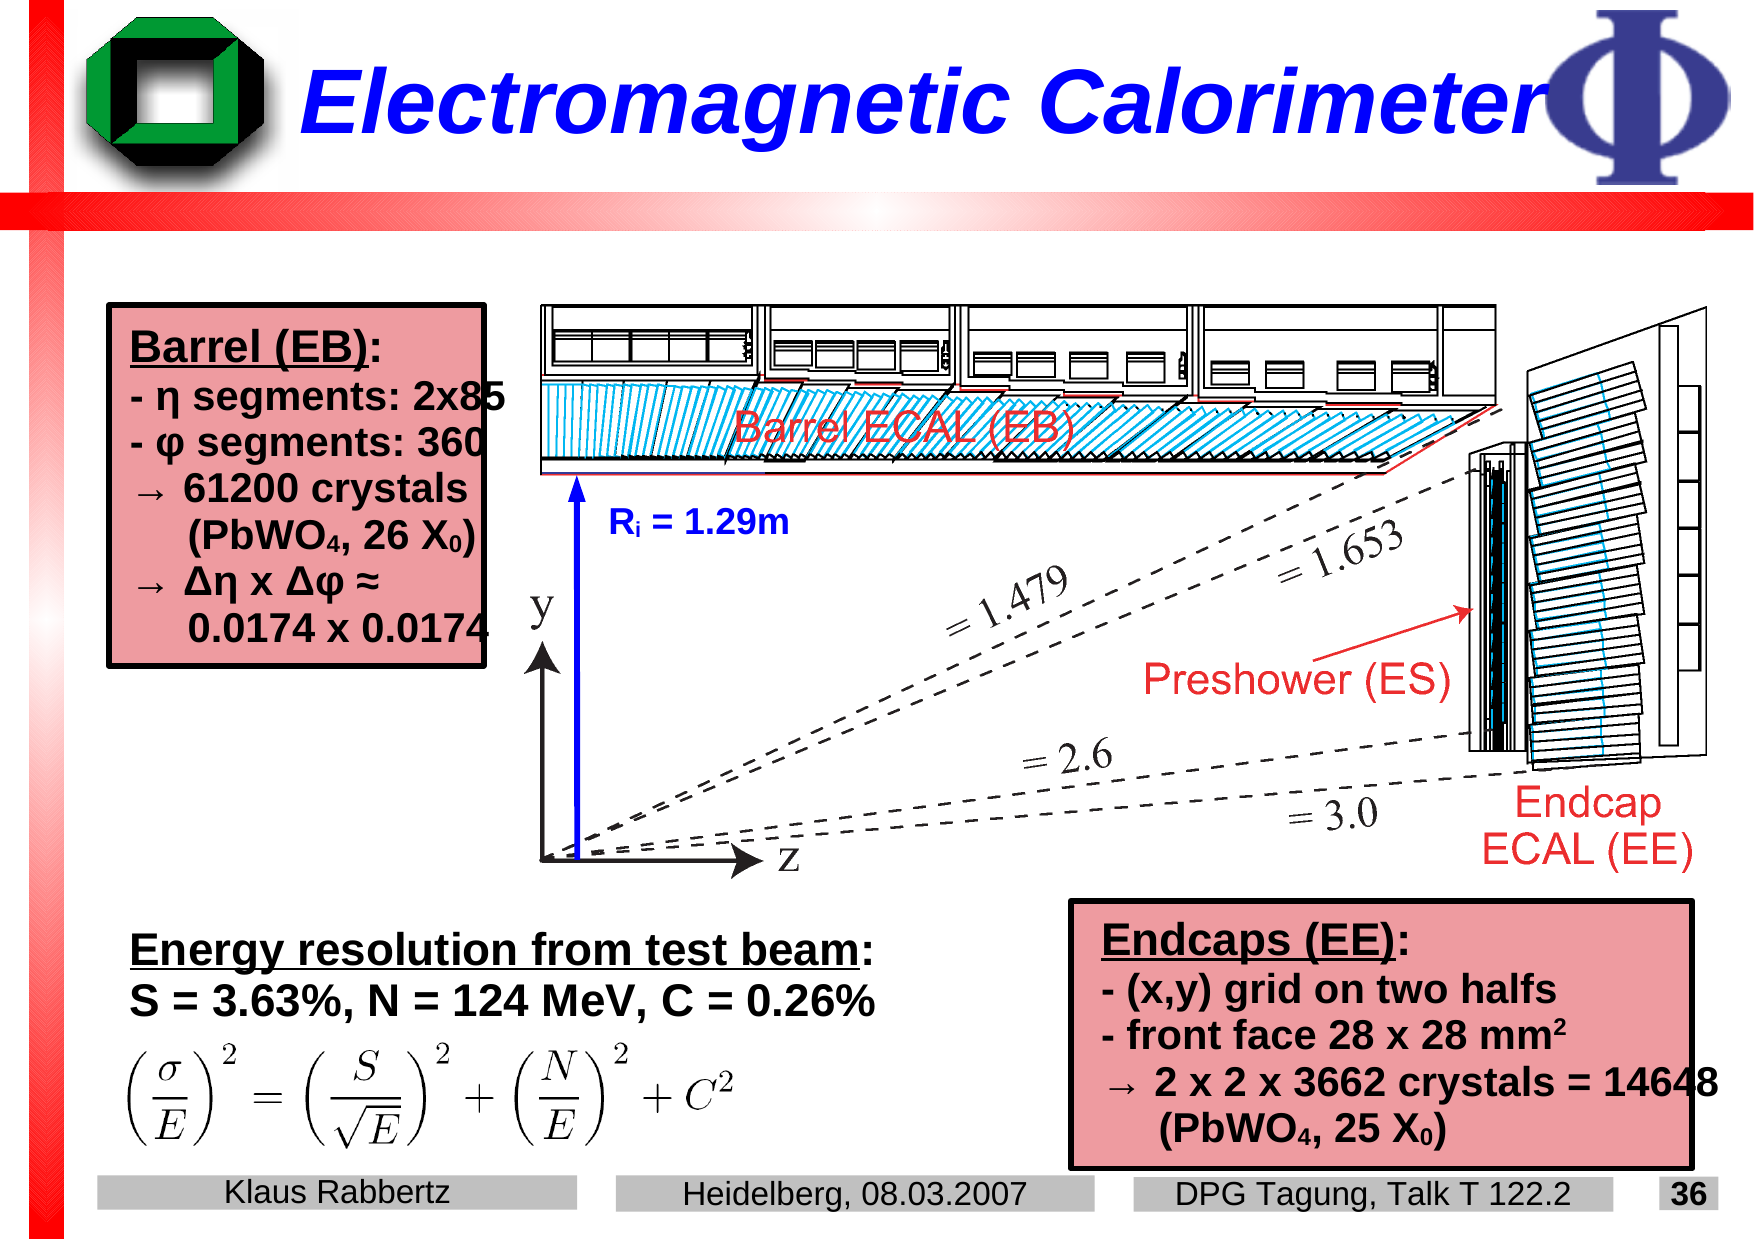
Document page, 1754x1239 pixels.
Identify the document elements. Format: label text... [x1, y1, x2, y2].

text_box [1070, 900, 1693, 1169]
picture [64, 9, 299, 192]
text_box Endcaps (EE): - (x,y) grid on two halfs - front face 28 x 28 mm2 → 2 x 2 x 3662 crystals = 14648 (PbWO4, 25 X0) [1089, 902, 1731, 1179]
text_box Ri = 1.29m [596, 488, 803, 567]
picture [120, 1039, 738, 1157]
text_box Energy resolution from test beam: S = 3.63%, N = 124 MeV, C = 0.26% [117, 911, 888, 1039]
picture [524, 304, 1707, 882]
picture [1545, 10, 1731, 185]
text_box [108, 305, 484, 666]
text_box Barrel (EB): - η segments: 2x85 - φ segments: 360 → 61200 crystals (PbWO4, 26 X0) → Δη x Δφ ≈ 0.0174 x 0.0174 [118, 309, 518, 683]
title Electromagnetic Calorimeter [282, 21, 1566, 183]
